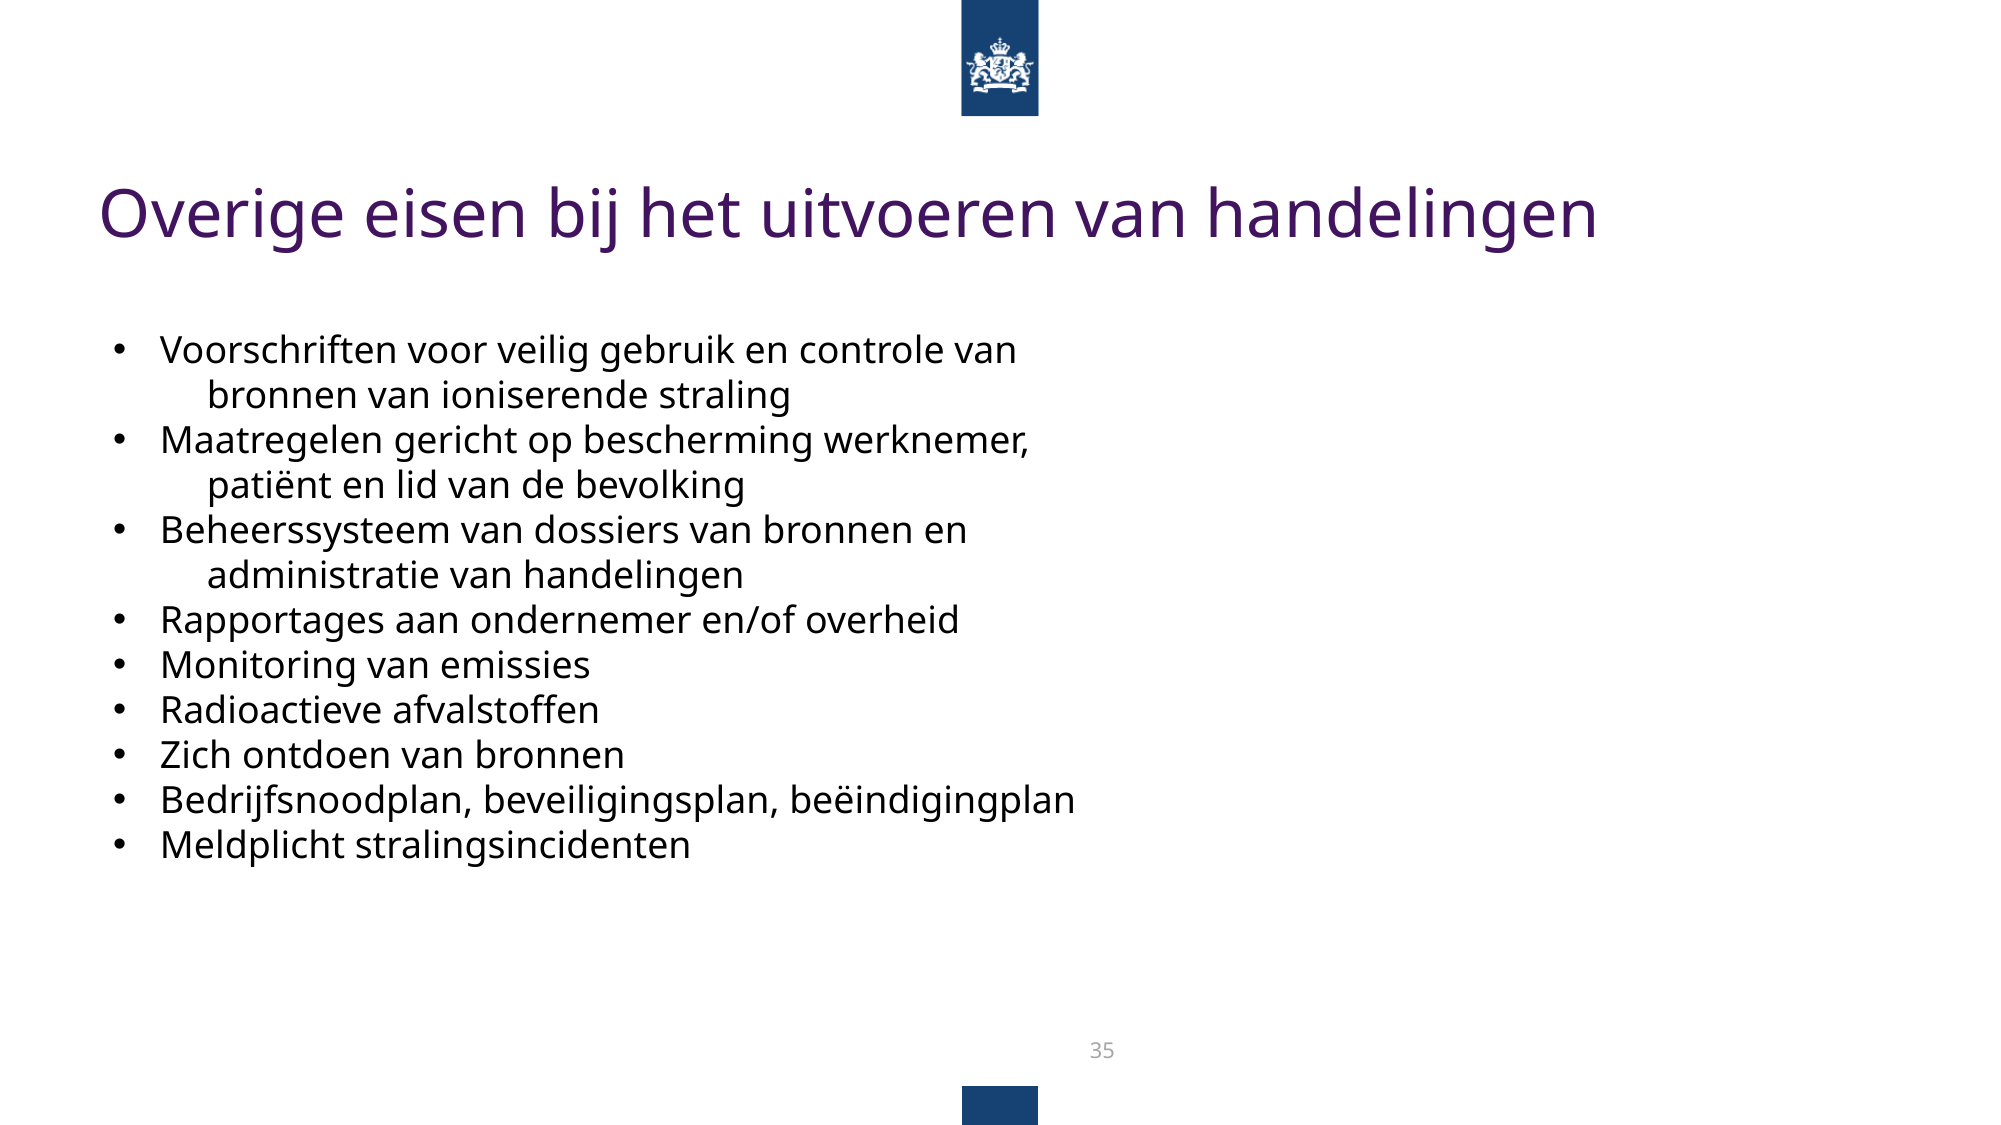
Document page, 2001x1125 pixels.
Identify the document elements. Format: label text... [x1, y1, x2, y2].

title Overige eisen bij het uitvoeren van handelingen [83, 104, 1876, 260]
text_box [1074, 1020, 1897, 1074]
text_box Voorschriften voor veilig gebruik en controle van bronnen van ioniserende straling Maatregelen gericht op bescherming werknemer, patiënt en lid van de bevolking Beheerssysteem van dossiers van bronnen en administratie van handelingen Rapportages aan ondernemer en/of overheid Monitoring van emissies Radioactieve afvalstoffen Zich ontdoen van bronnen Bedrijfsnoodplan, beveiligingsplan, beëindigingplan Meldplicht stralingsincidenten [98, 319, 1098, 874]
